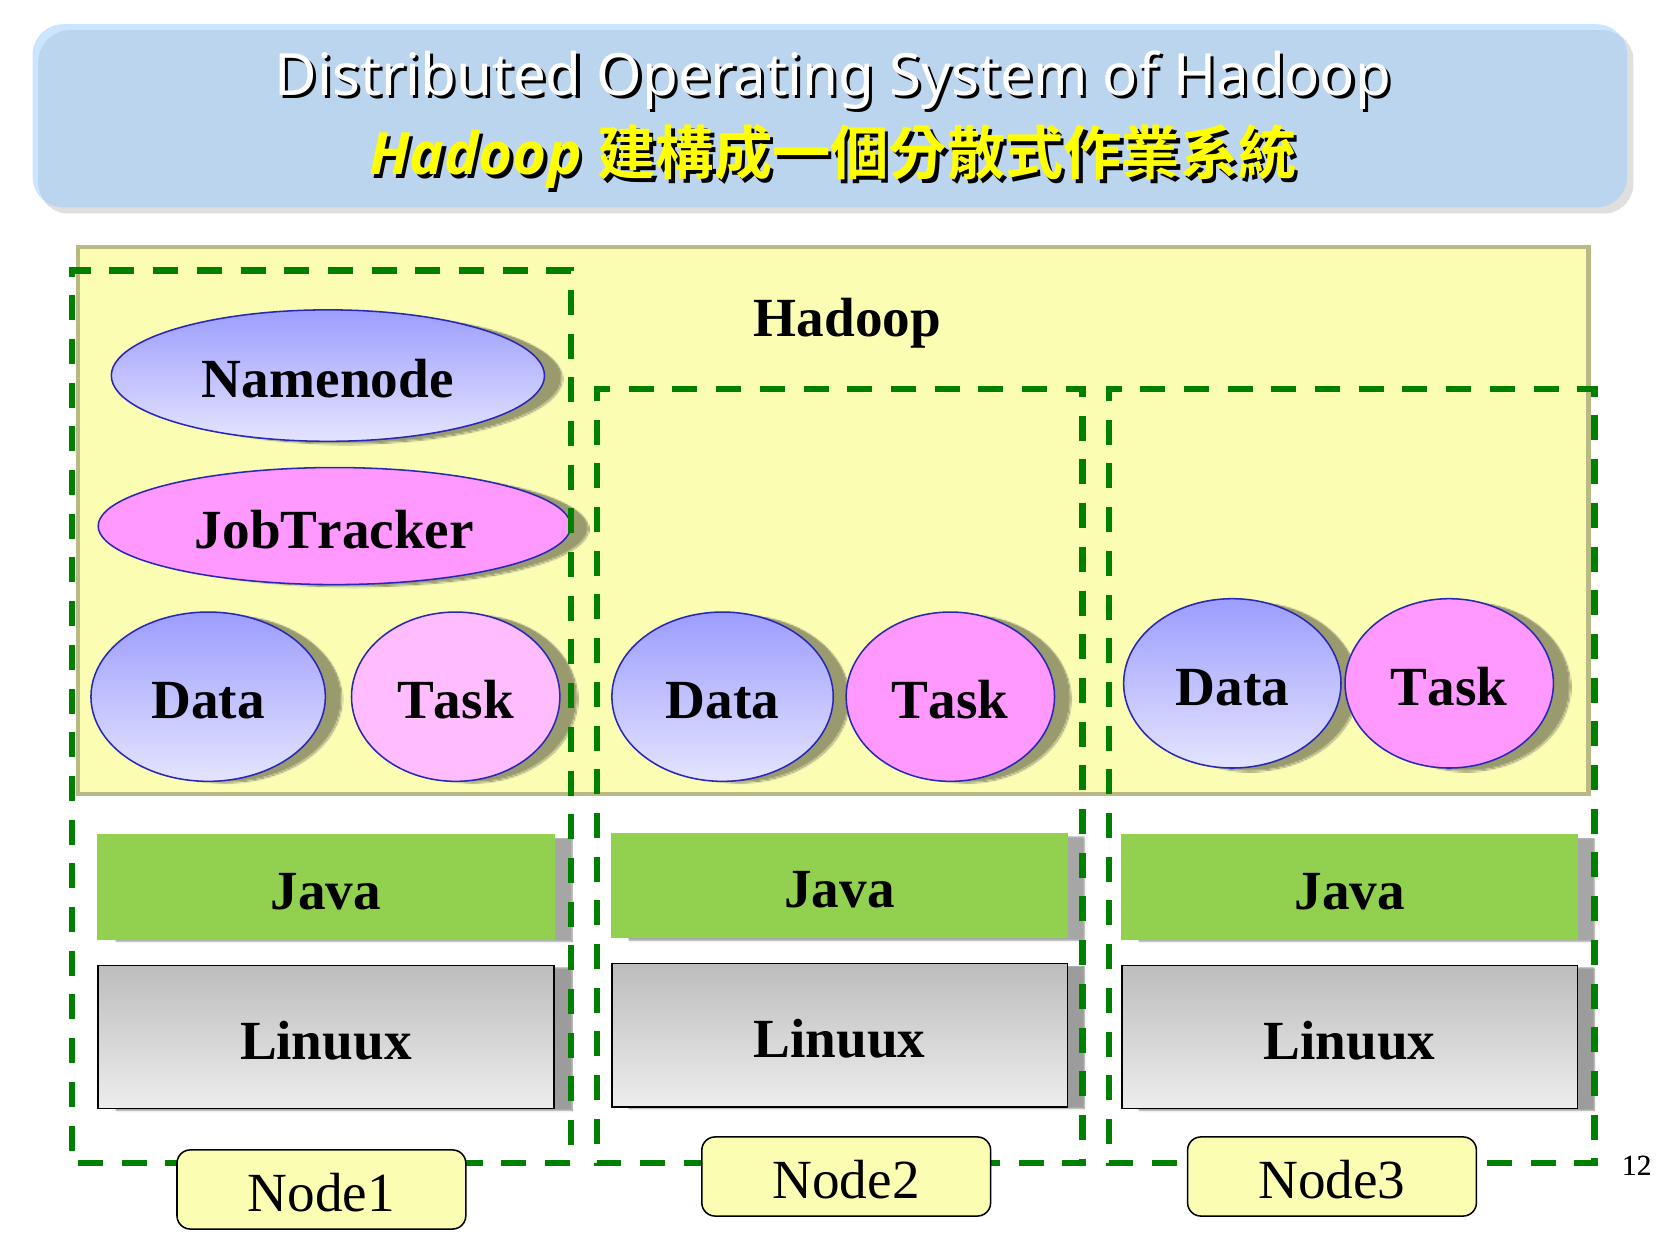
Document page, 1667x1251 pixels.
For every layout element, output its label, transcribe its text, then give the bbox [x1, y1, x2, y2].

text_box Node1 [176, 1149, 466, 1230]
title Distributed Operating System of Hadoop Hadoop建構成一個分散式作業系統 [124, 25, 1542, 202]
text_box [32, 24, 1628, 208]
text_box <number> [1472, 1138, 1667, 1223]
text_box Linuux [98, 965, 554, 1109]
text_box [78, 247, 1589, 795]
text_box Namenode [111, 309, 545, 442]
text_box Data [90, 612, 326, 782]
text_box Linuux [1121, 965, 1578, 1109]
text_box Data [1123, 598, 1342, 769]
text_box JobTracker [98, 467, 570, 585]
text_box Hadoop [559, 273, 1137, 356]
text_box Node3 [1187, 1136, 1477, 1217]
text_box Task [351, 612, 560, 782]
text_box Linuux [611, 963, 1068, 1107]
text_box Task [1345, 598, 1554, 769]
text_box Java [611, 833, 1068, 938]
text_box Task [846, 612, 1055, 782]
text_box Node2 [701, 1136, 991, 1217]
text_box Java [1121, 835, 1578, 940]
text_box Data [611, 612, 834, 782]
text_box Java [98, 835, 554, 940]
